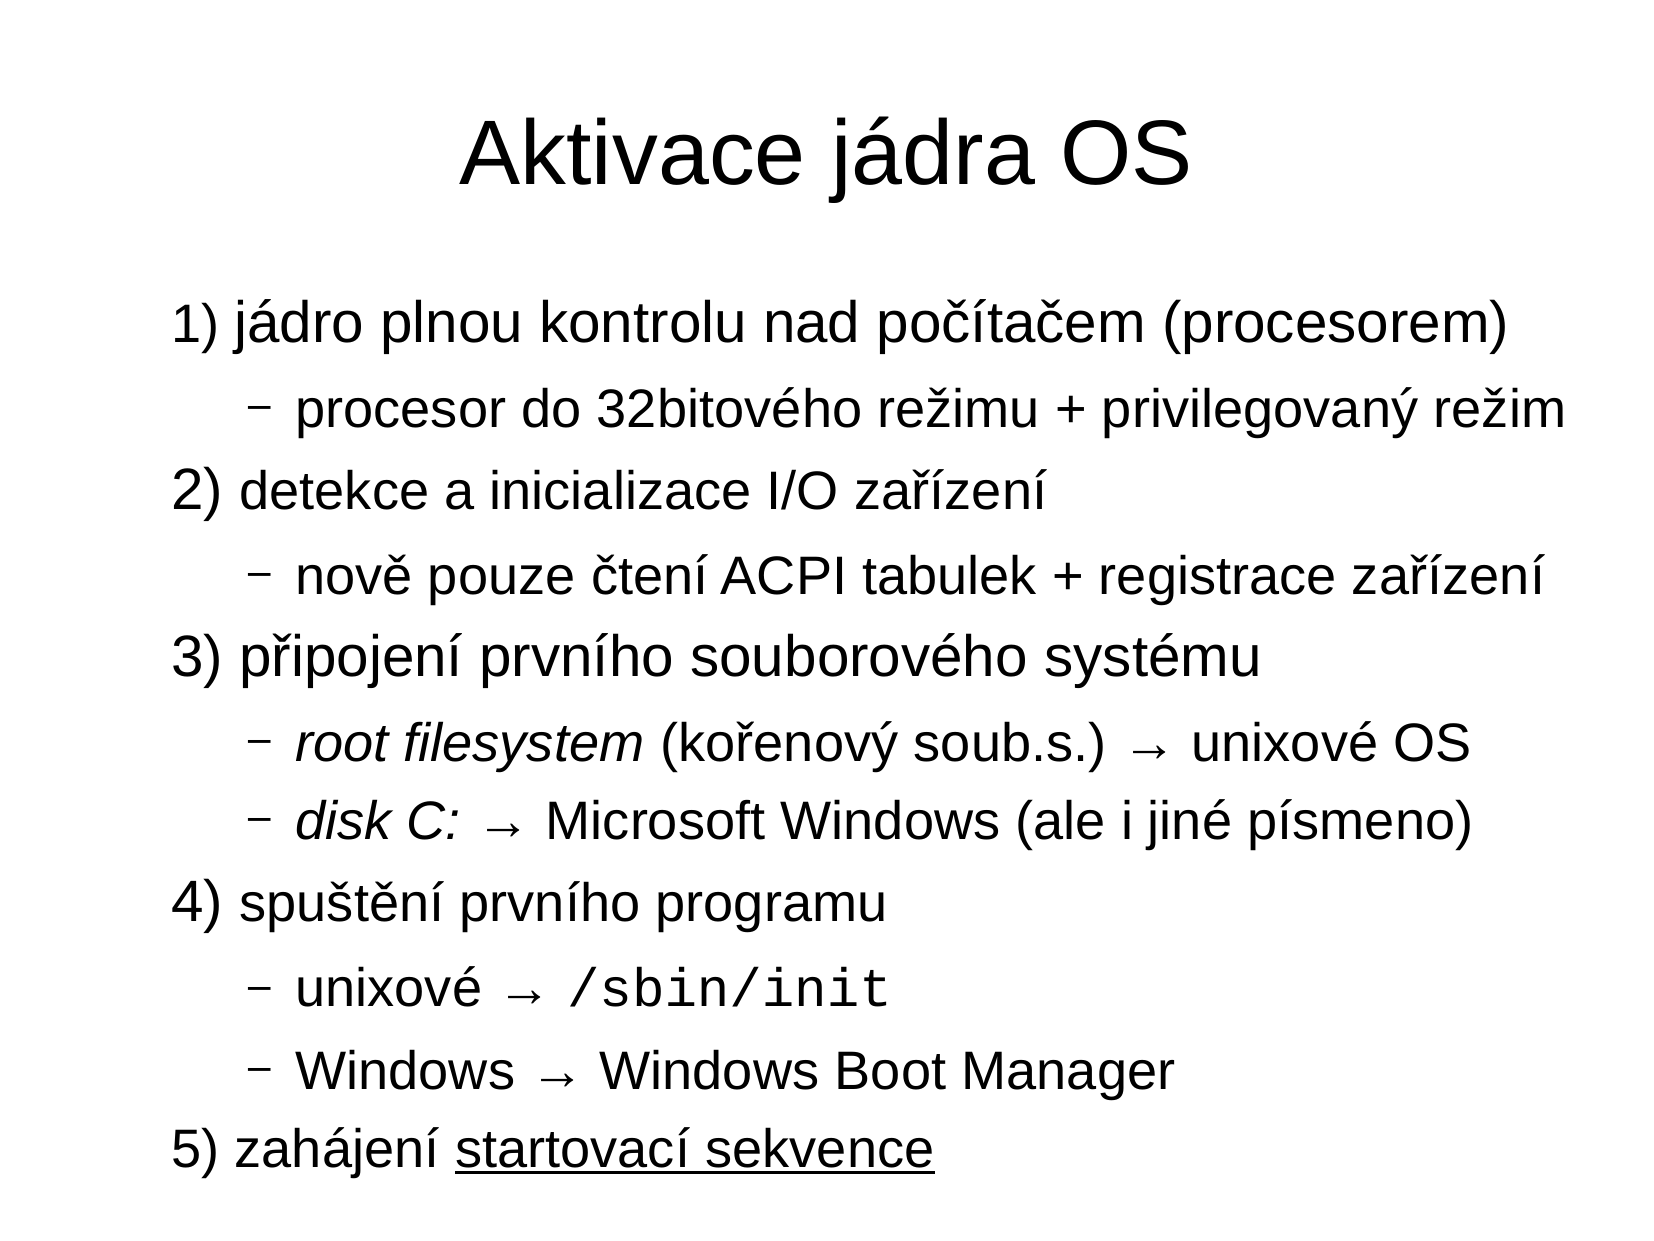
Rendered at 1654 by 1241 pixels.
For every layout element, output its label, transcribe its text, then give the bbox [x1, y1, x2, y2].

list jádro plnou kontrolu nad počítačem (procesorem) procesor do 32bitového režimu + privilegovaný režim detekce a inicializace I/O zařízení nově pouze čtení ACPI tabulek + registrace zařízení připojení prvního souborového systému root filesystem (kořenový soub.s.) → unixové OS disk C: → Microsoft Windows (ale i jiné písmeno) spuštění prvního programu unixové → /sbin/init Windows → Windows Boot Manager zahájení startovací sekvence [82, 290, 1571, 1180]
title Aktivace jádra OS [82, 49, 1571, 257]
